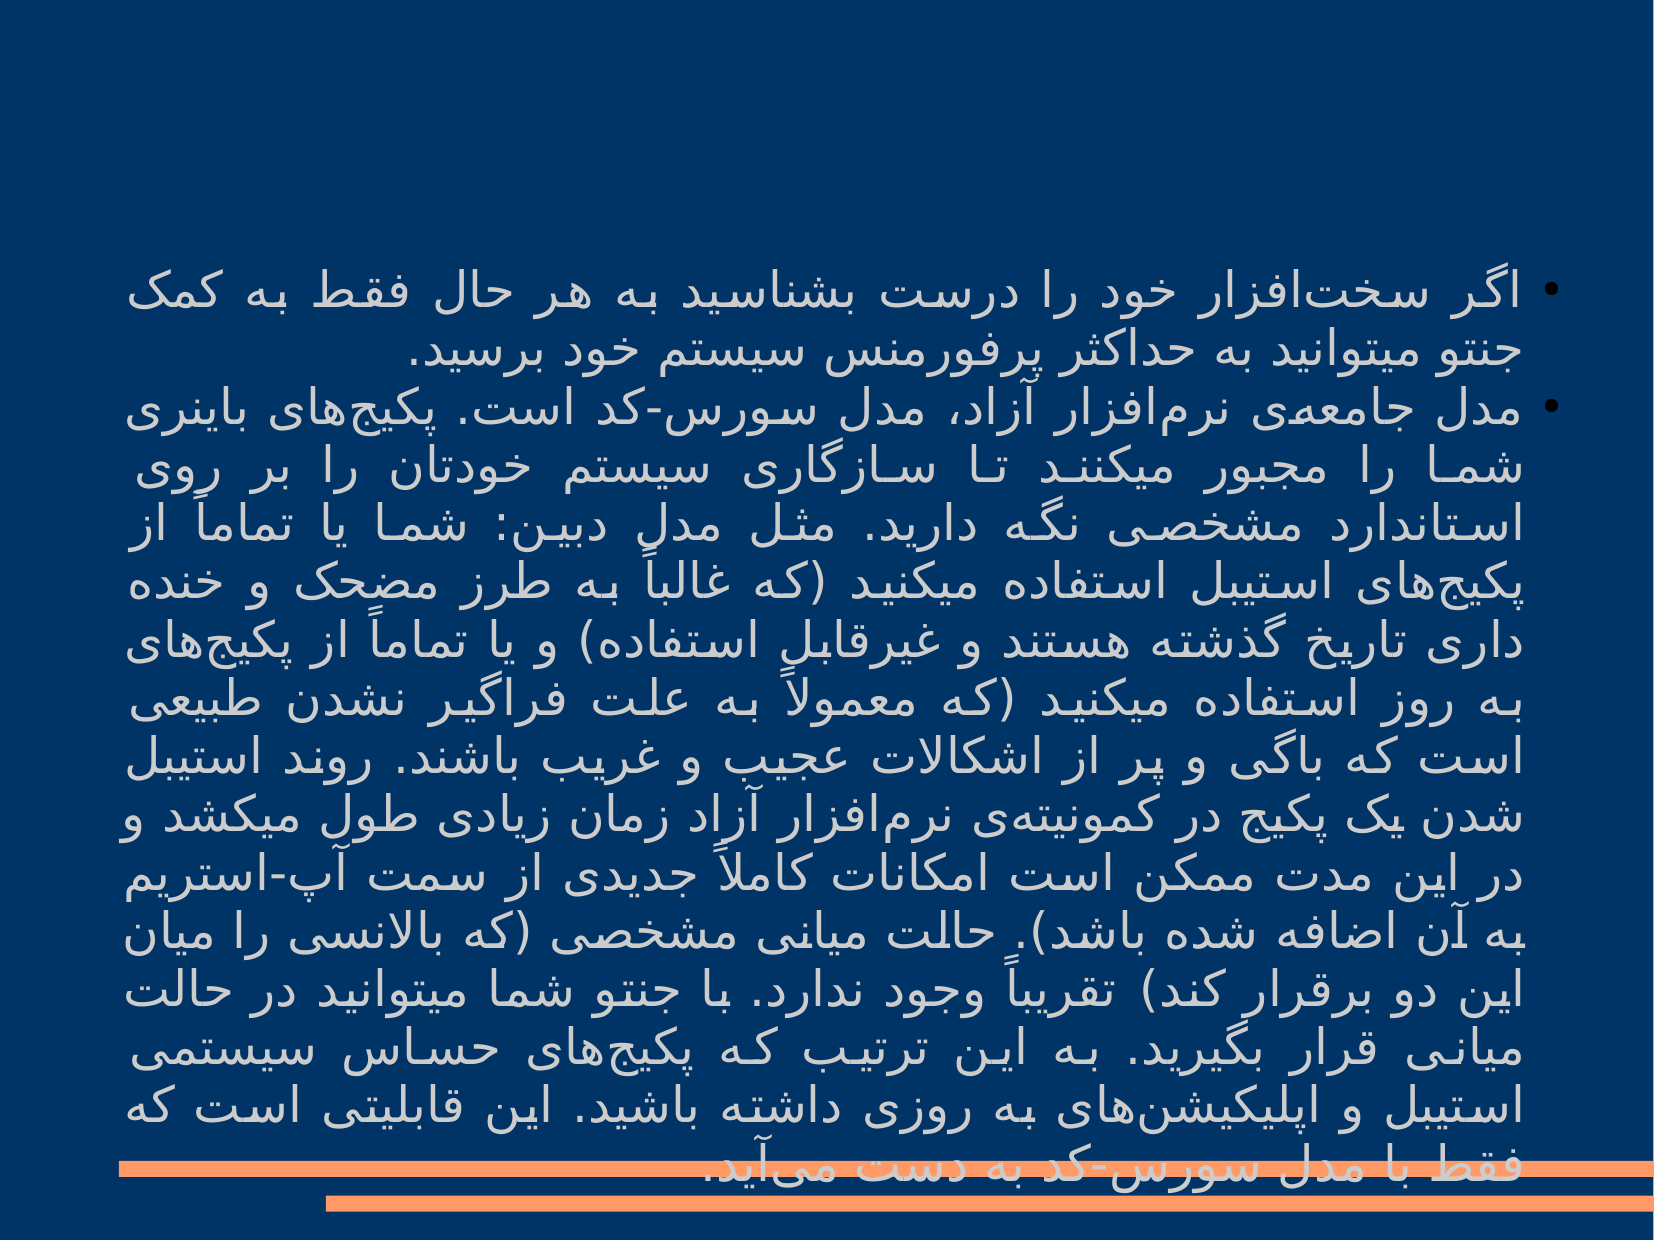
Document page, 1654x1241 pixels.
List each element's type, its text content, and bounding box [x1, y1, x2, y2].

subtitle اگر سخت‌افزار خود را درست بشناسید به هر حال فقط به کمک جنتو میتوانید به حداکثر پرفورمنس سیستم خود برسید. مدل جامعه‌ی نرم‌افزار آزاد، مدل سورس-کد است. پکیج‌های باینری شما را مجبور میکنند تا سازگاری سیستم خودتان را بر روی استاندارد مشخصی نگه دارید. مثل مدل دبین: شما یا تماماً از پکیج‌های استیبل استفاده میکنید (که غالباً به طرز مضحک و خنده داری تاریخ گذشته هستند و غیرقابل استفاده) و یا تماماً از پکیج‌های به روز استفاده میکنید (که معمولاً به علت فراگیر نشدن طبیعی است که باگی و پر از اشکالات عجیب و غریب باشند. روند استیبل شدن یک پکیج در کمونیته‌ی نرم‌افزار آزاد زمان زیادی طول میکشد و در این مدت ممکن است امکانات کاملاً جدیدی از سمت آپ-استریم به آن اضافه شده باشد). حالت میانی مشخصی (که بالانسی را میان این دو برقرار کند) تقریباً وجود ندارد. با جنتو شما میتوانید در حالت میانی قرار بگیرید. به این ترتیب که پکیج‌های حساس سیستمی استیبل و اپلیکیشن‌های به روزی داشته باشید. این قابلیتی است که فقط با مدل سورس-کد به دست می‌آید. [121, 203, 1561, 1241]
